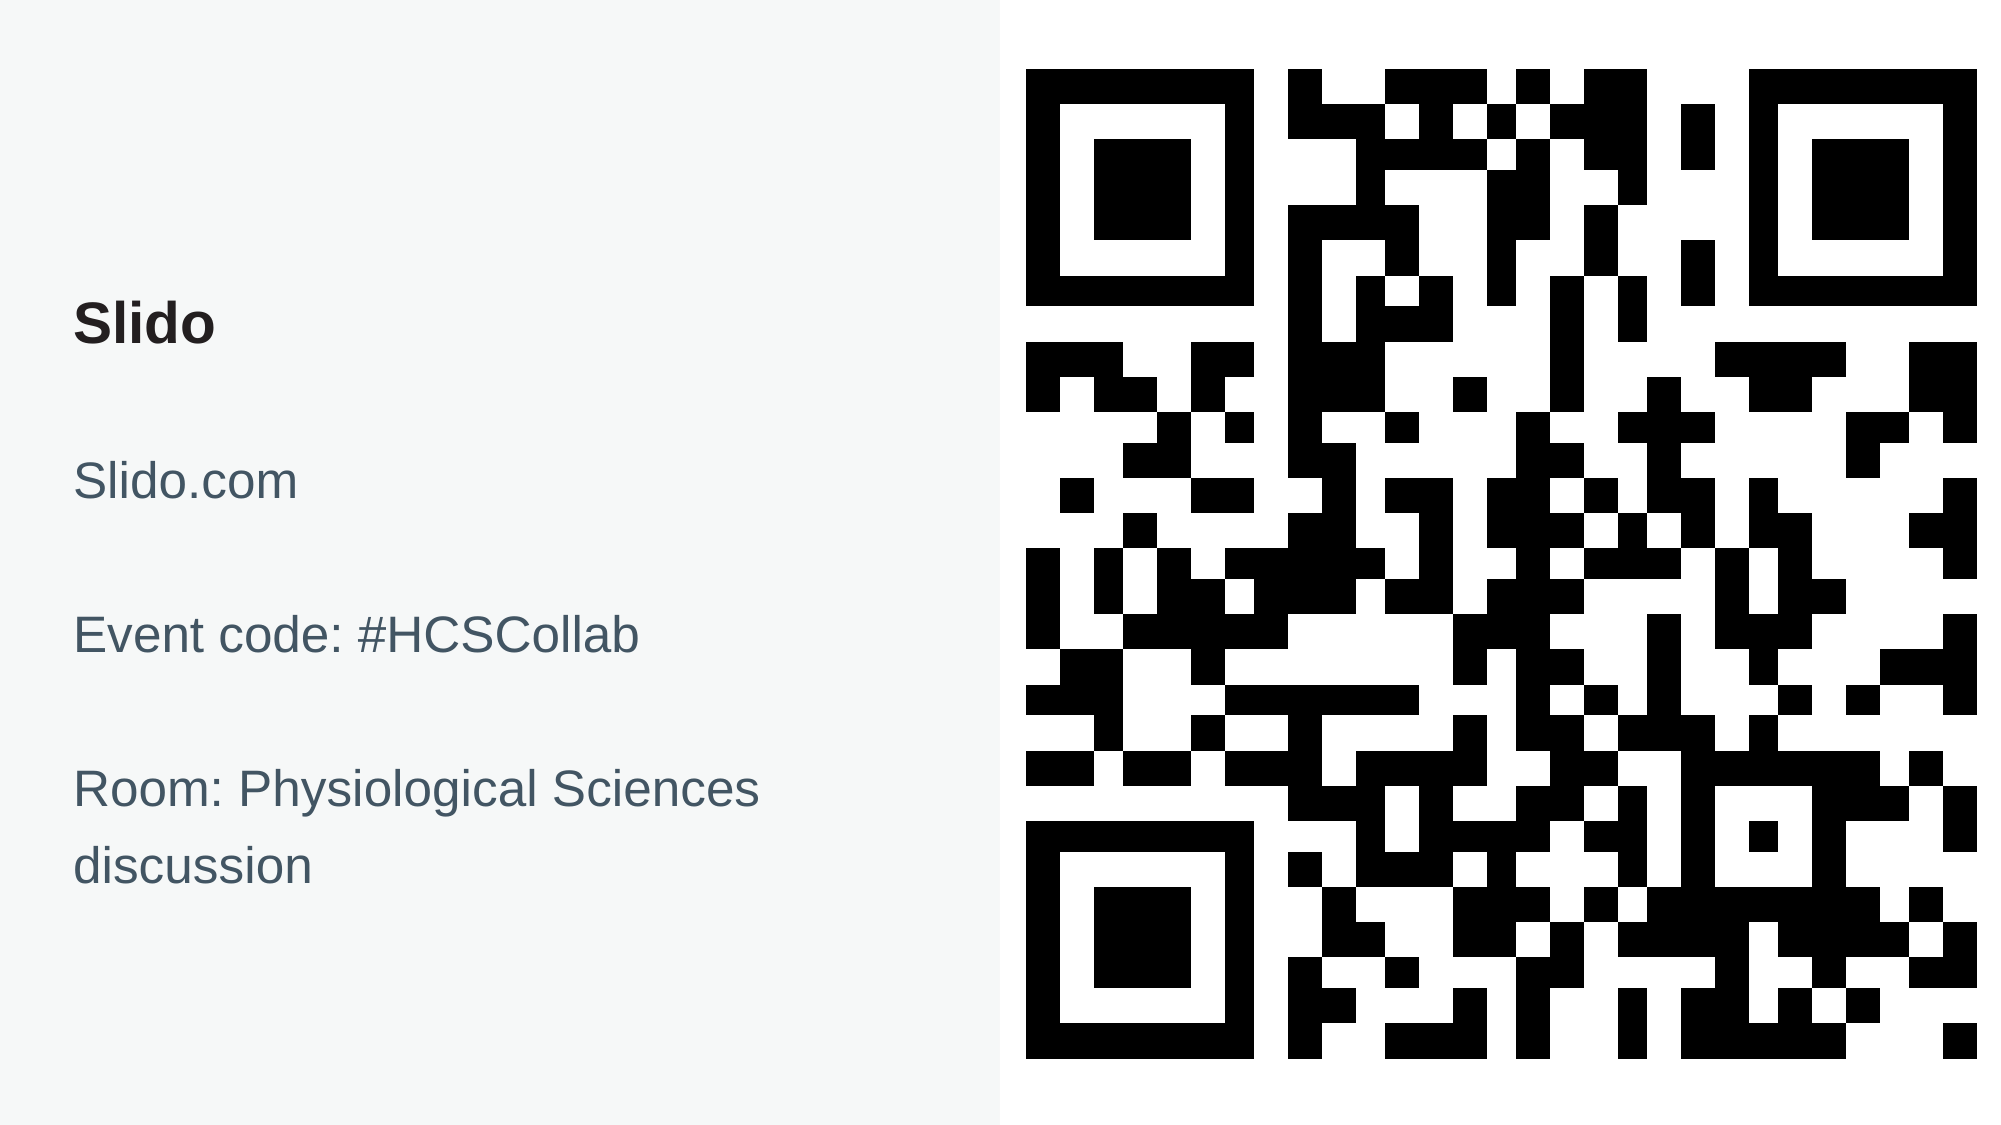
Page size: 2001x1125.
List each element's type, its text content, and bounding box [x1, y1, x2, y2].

title Slido Slido.com Event code: #HCSCollab Room: Physiological Sciences discussion [58, 270, 954, 990]
picture [999, 0, 2000, 1125]
